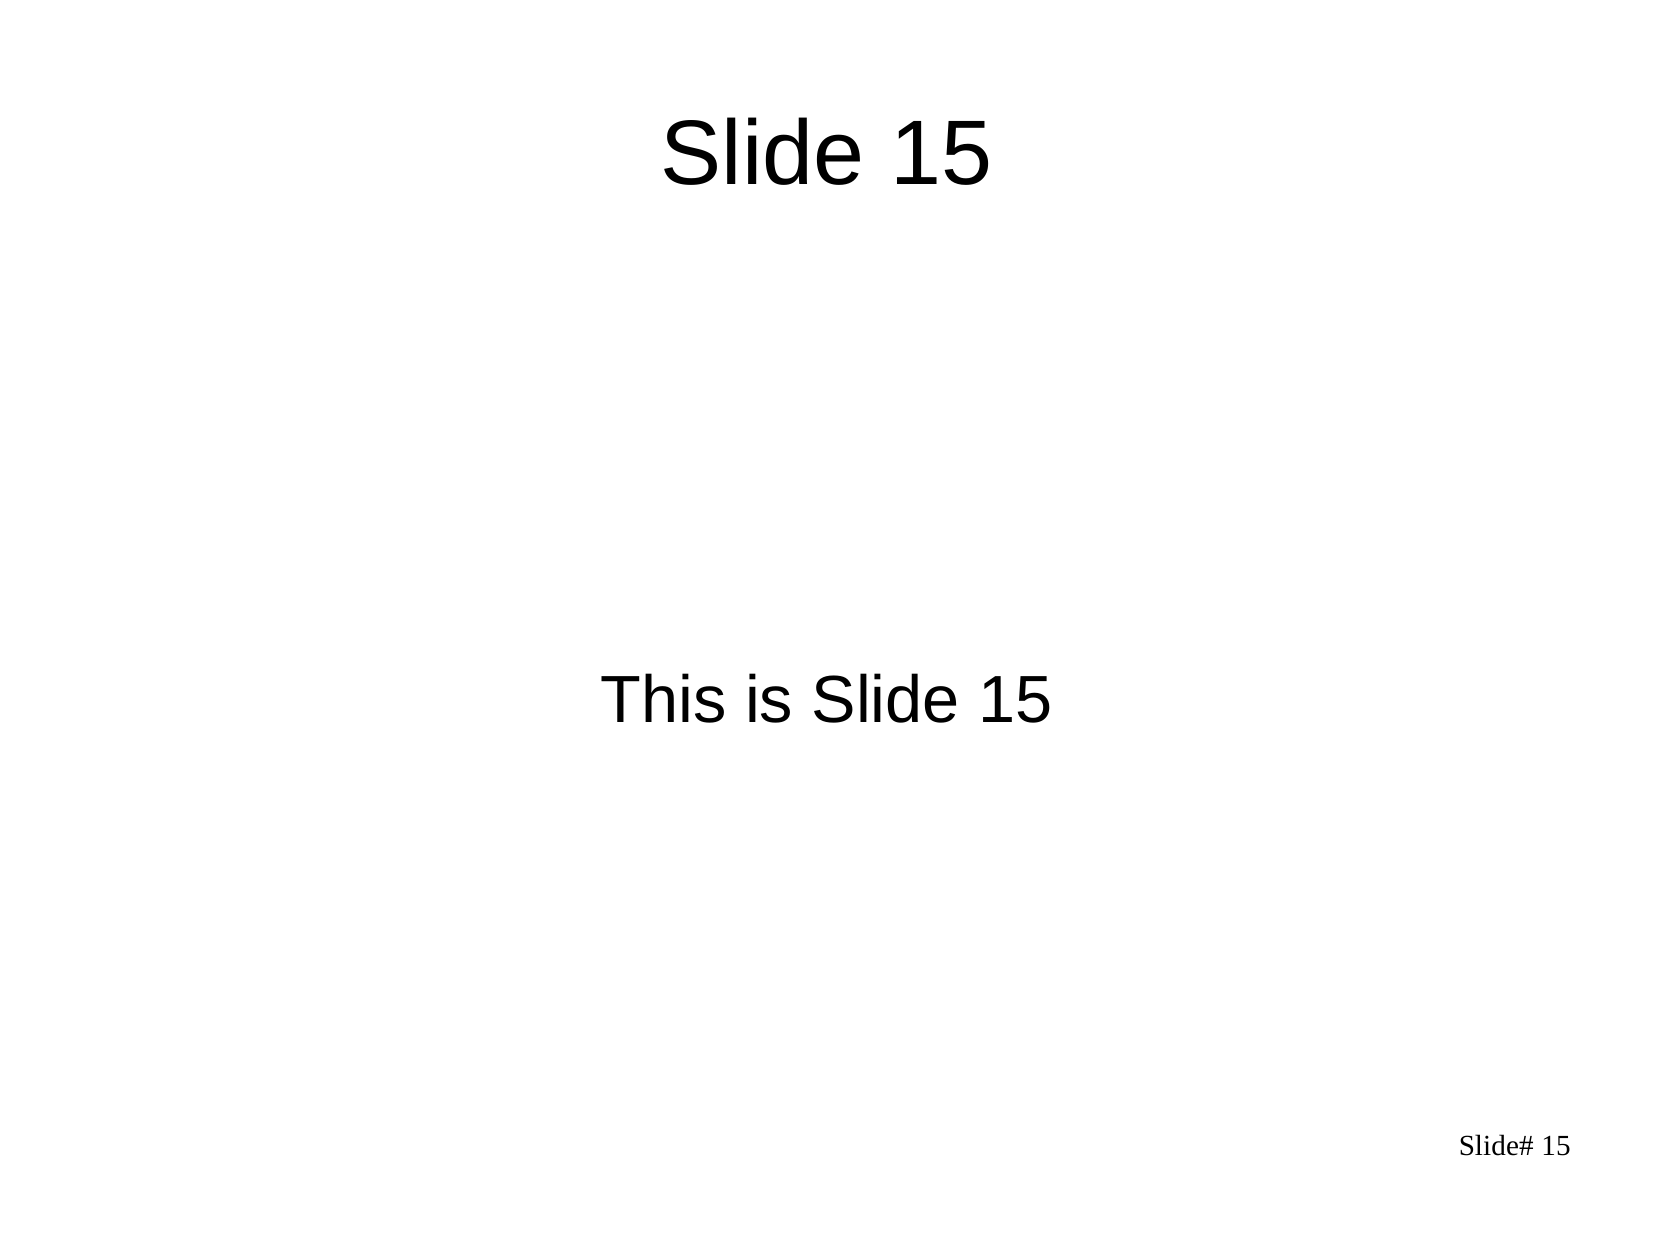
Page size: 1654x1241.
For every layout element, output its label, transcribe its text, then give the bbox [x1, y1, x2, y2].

title Slide 15 [82, 49, 1571, 257]
subtitle This is Slide 15 [82, 290, 1571, 1109]
